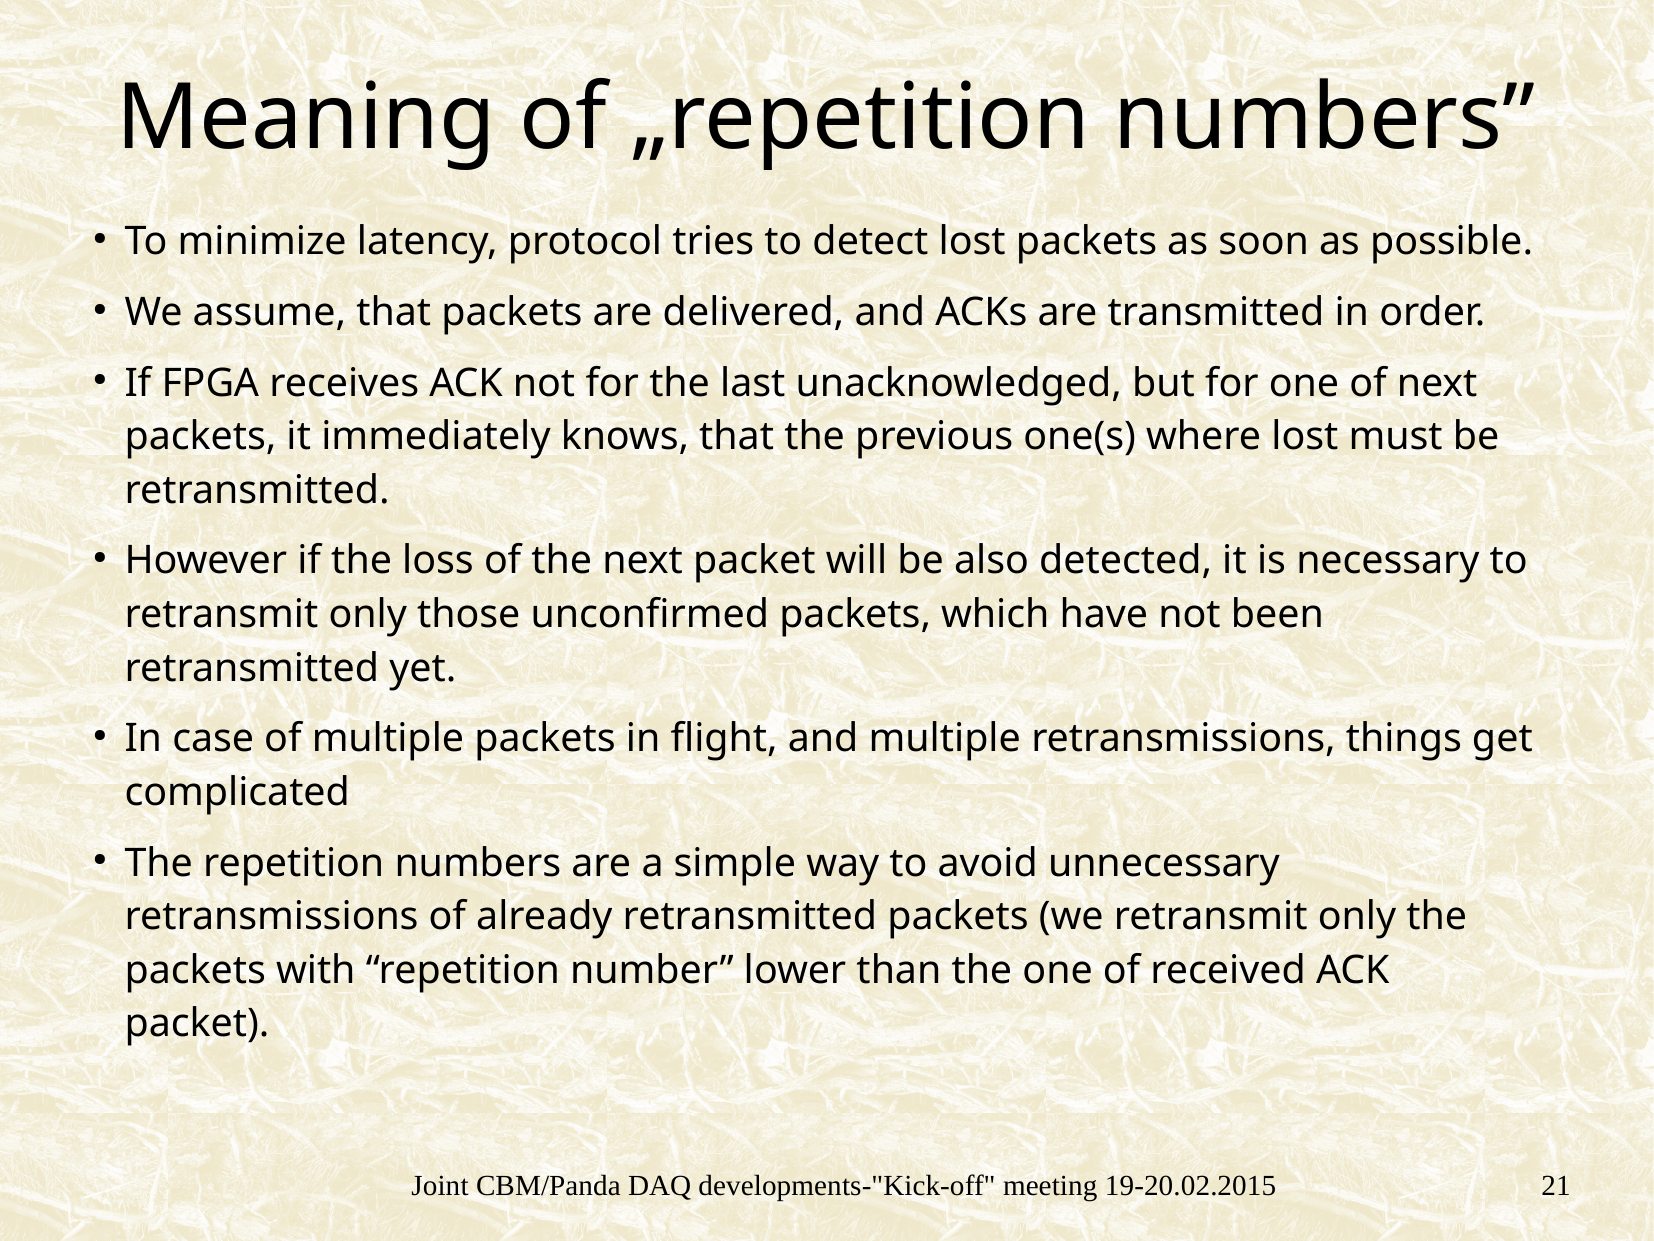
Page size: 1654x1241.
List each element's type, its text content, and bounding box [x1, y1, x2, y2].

list To minimize latency, protocol tries to detect lost packets as soon as possible. We assume, that packets are delivered, and ACKs are transmitted in order. If FPGA receives ACK not for the last unacknowledged, but for one of next packets, it immediately knows, that the previous one(s) where lost must be retransmitted. However if the loss of the next packet will be also detected, it is necessary to retransmit only those unconfirmed packets, which have not been retransmitted yet. In case of multiple packets in flight, and multiple retransmissions, things get complicated The repetition numbers are a simple way to avoid unnecessary retransmissions of already retransmitted packets (we retransmit only the packets with “repetition number” lower than the one of received ACK packet). [82, 212, 1538, 1111]
picture [0, 0, 1654, 1241]
title Meaning of „repetition numbers” [82, 49, 1571, 178]
